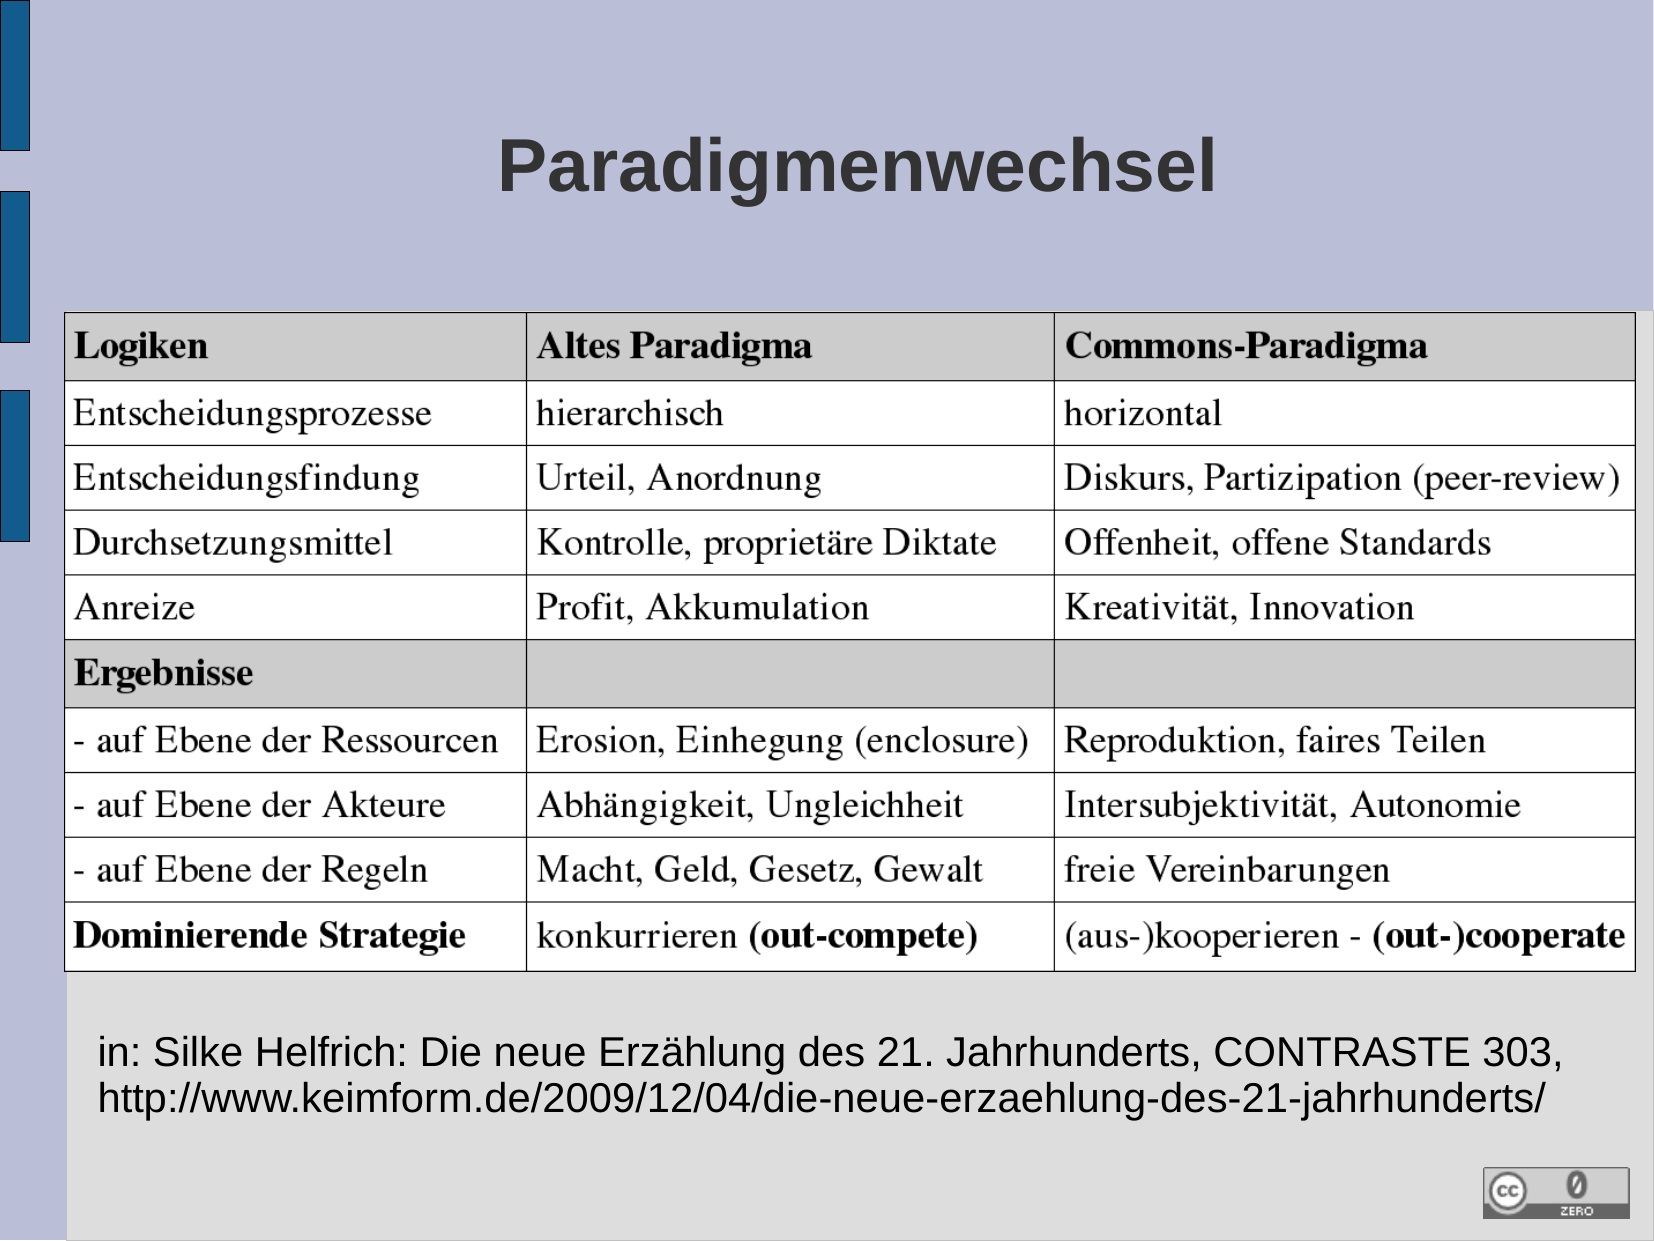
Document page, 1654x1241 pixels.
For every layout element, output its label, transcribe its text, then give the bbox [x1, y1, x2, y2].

picture [64, 312, 1636, 972]
picture [1483, 1167, 1630, 1219]
text_box in: Silke Helfrich: Die neue Erzählung des 21. Jahrhunderts, CONTRASTE 303, http://www.keimform.de/2009/12/04/die-neue-erzaehlung-des-21-jahrhunderts/ [82, 1021, 1580, 1130]
title Paradigmenwechsel [121, 61, 1595, 269]
